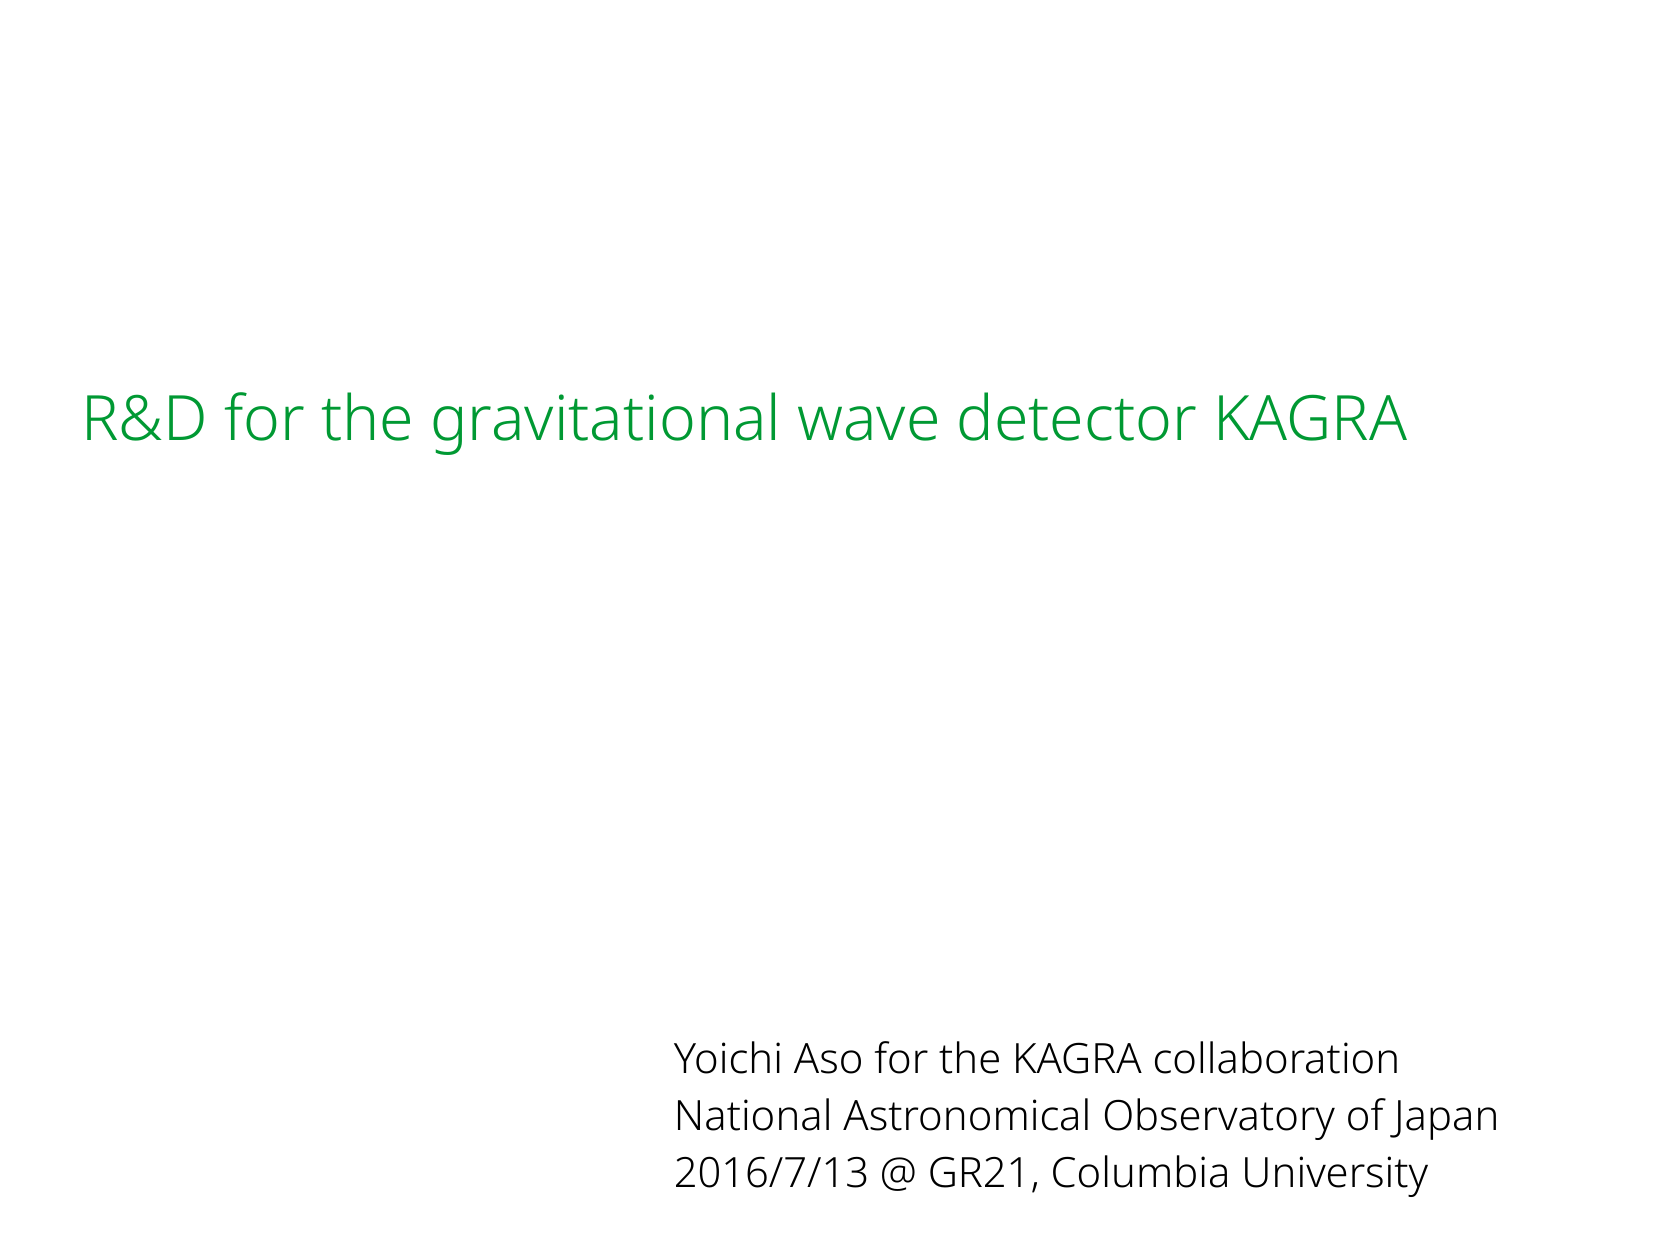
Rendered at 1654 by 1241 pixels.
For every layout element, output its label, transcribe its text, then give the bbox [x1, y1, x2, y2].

text_box R&D for the gravitational wave detector KAGRA [66, 366, 1587, 459]
text_box Yoichi Aso for the KAGRA collaboration National Astronomical Observatory of Japan 2016/7/13 @ GR21, Columbia University [659, 1021, 1607, 1191]
